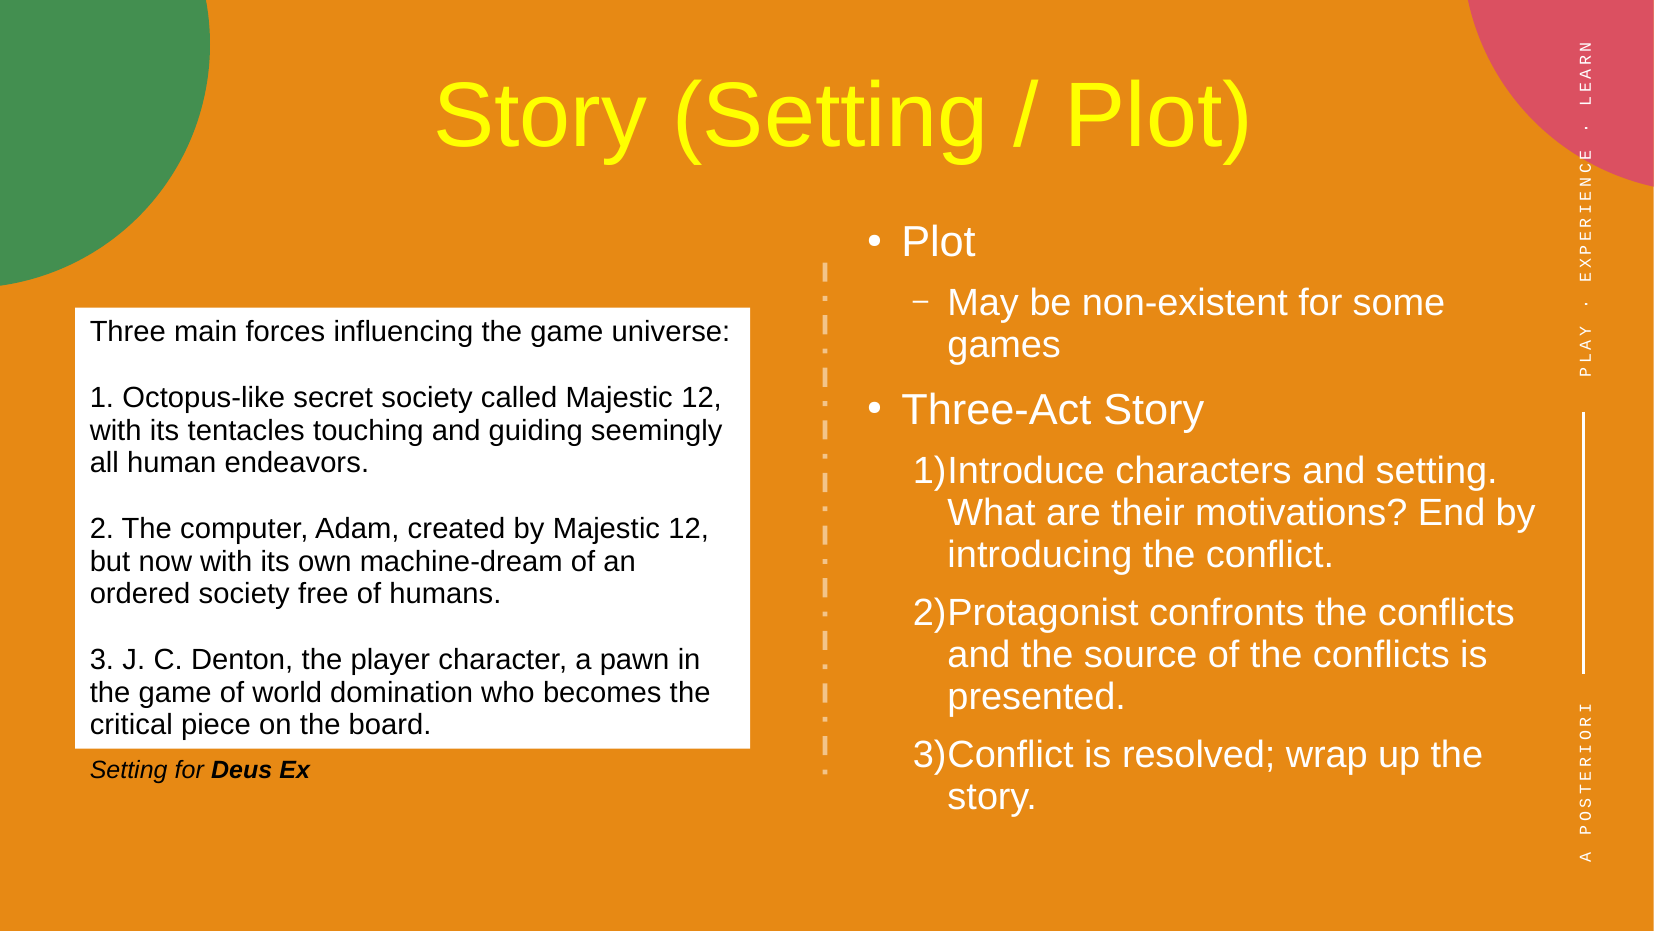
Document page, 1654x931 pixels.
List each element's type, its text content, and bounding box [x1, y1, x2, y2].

text_box Three main forces influencing the game universe: 1. Octopus-like secret society called Majestic 12, with its tentacles touching and guiding seemingly all human endeavors. 2. The computer, Adam, created by Majestic 12, but now with its own machine-dream of an ordered society free of humans. 3. J. C. Denton, the player character, a pawn in the game of world domination who becomes the critical piece on the board. [75, 307, 751, 749]
list Plot May be non-existent for some games Three-Act Story Introduce characters and setting. What are their motivations? End by introducing the conflict. Protagonist confronts the conflicts and the source of the conflicts is presented. Conflict is resolved; wrap up the story. [855, 217, 1544, 826]
title Story (Setting / Plot) [187, 37, 1501, 193]
text_box Setting for Deus Ex [75, 748, 563, 792]
